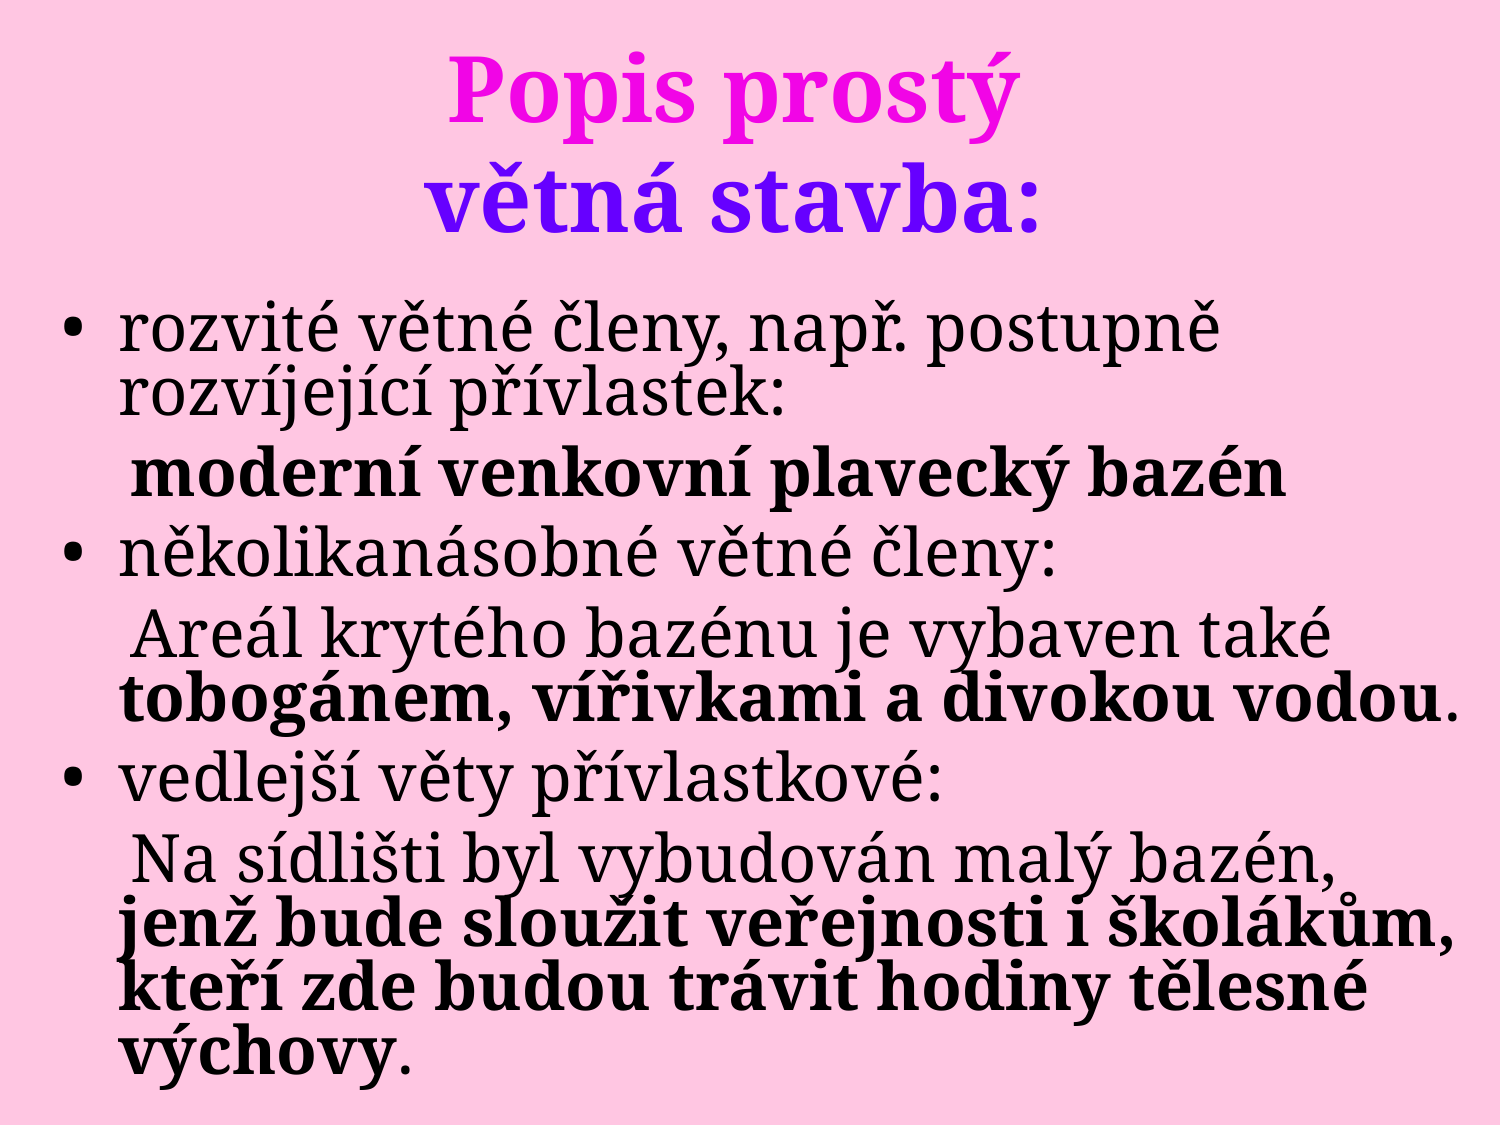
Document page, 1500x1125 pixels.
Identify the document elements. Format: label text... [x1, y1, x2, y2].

list rozvité větné členy, např. postupně rozvíjející přívlastek: moderní venkovní plavecký bazén několikanásobné větné členy: Areál krytého bazénu je vybaven také tobogánem, vířivkami a divokou vodou. vedlejší věty přívlastkové: Na sídlišti byl vybudován malý bazén, jenž bude sloužit veřejnosti i školákům, kteří zde budou trávit hodiny tělesné výchovy. [46, 292, 1500, 1125]
title Popis prostý větná stavba: [171, 0, 1299, 258]
